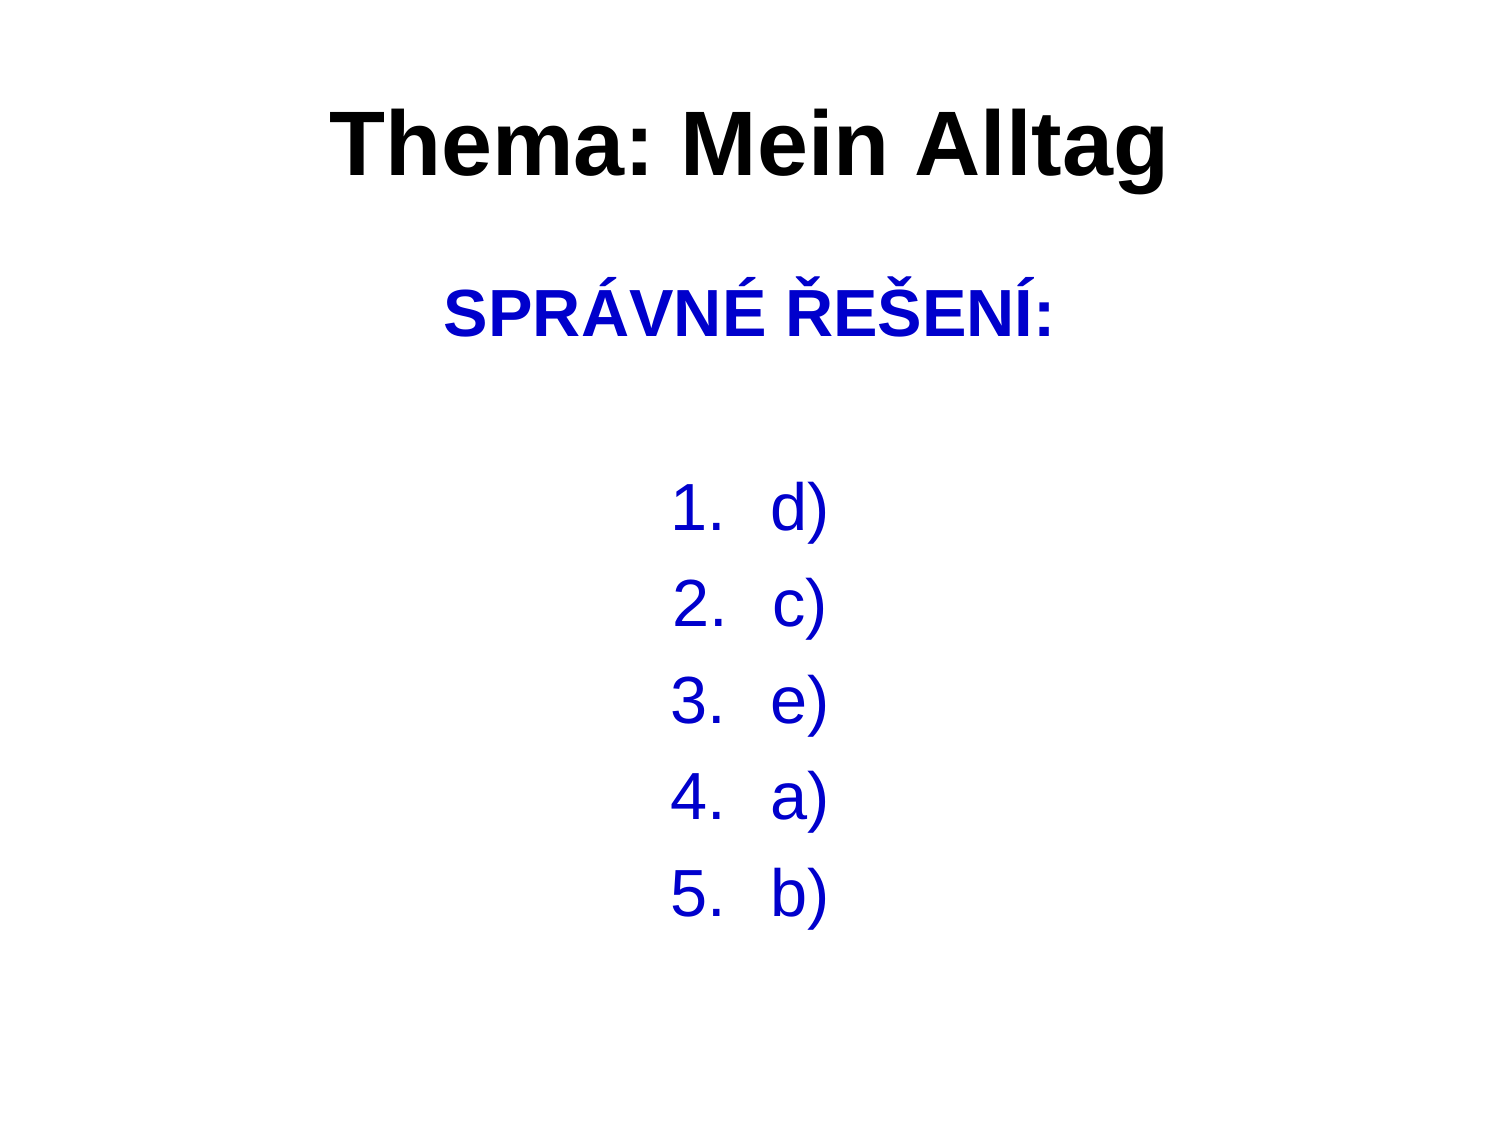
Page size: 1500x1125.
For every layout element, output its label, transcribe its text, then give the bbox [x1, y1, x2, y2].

list SPRÁVNÉ ŘEŠENÍ: d) c) e) a) b) [75, 262, 1426, 1034]
title Thema: Mein Alltag [75, 45, 1426, 233]
